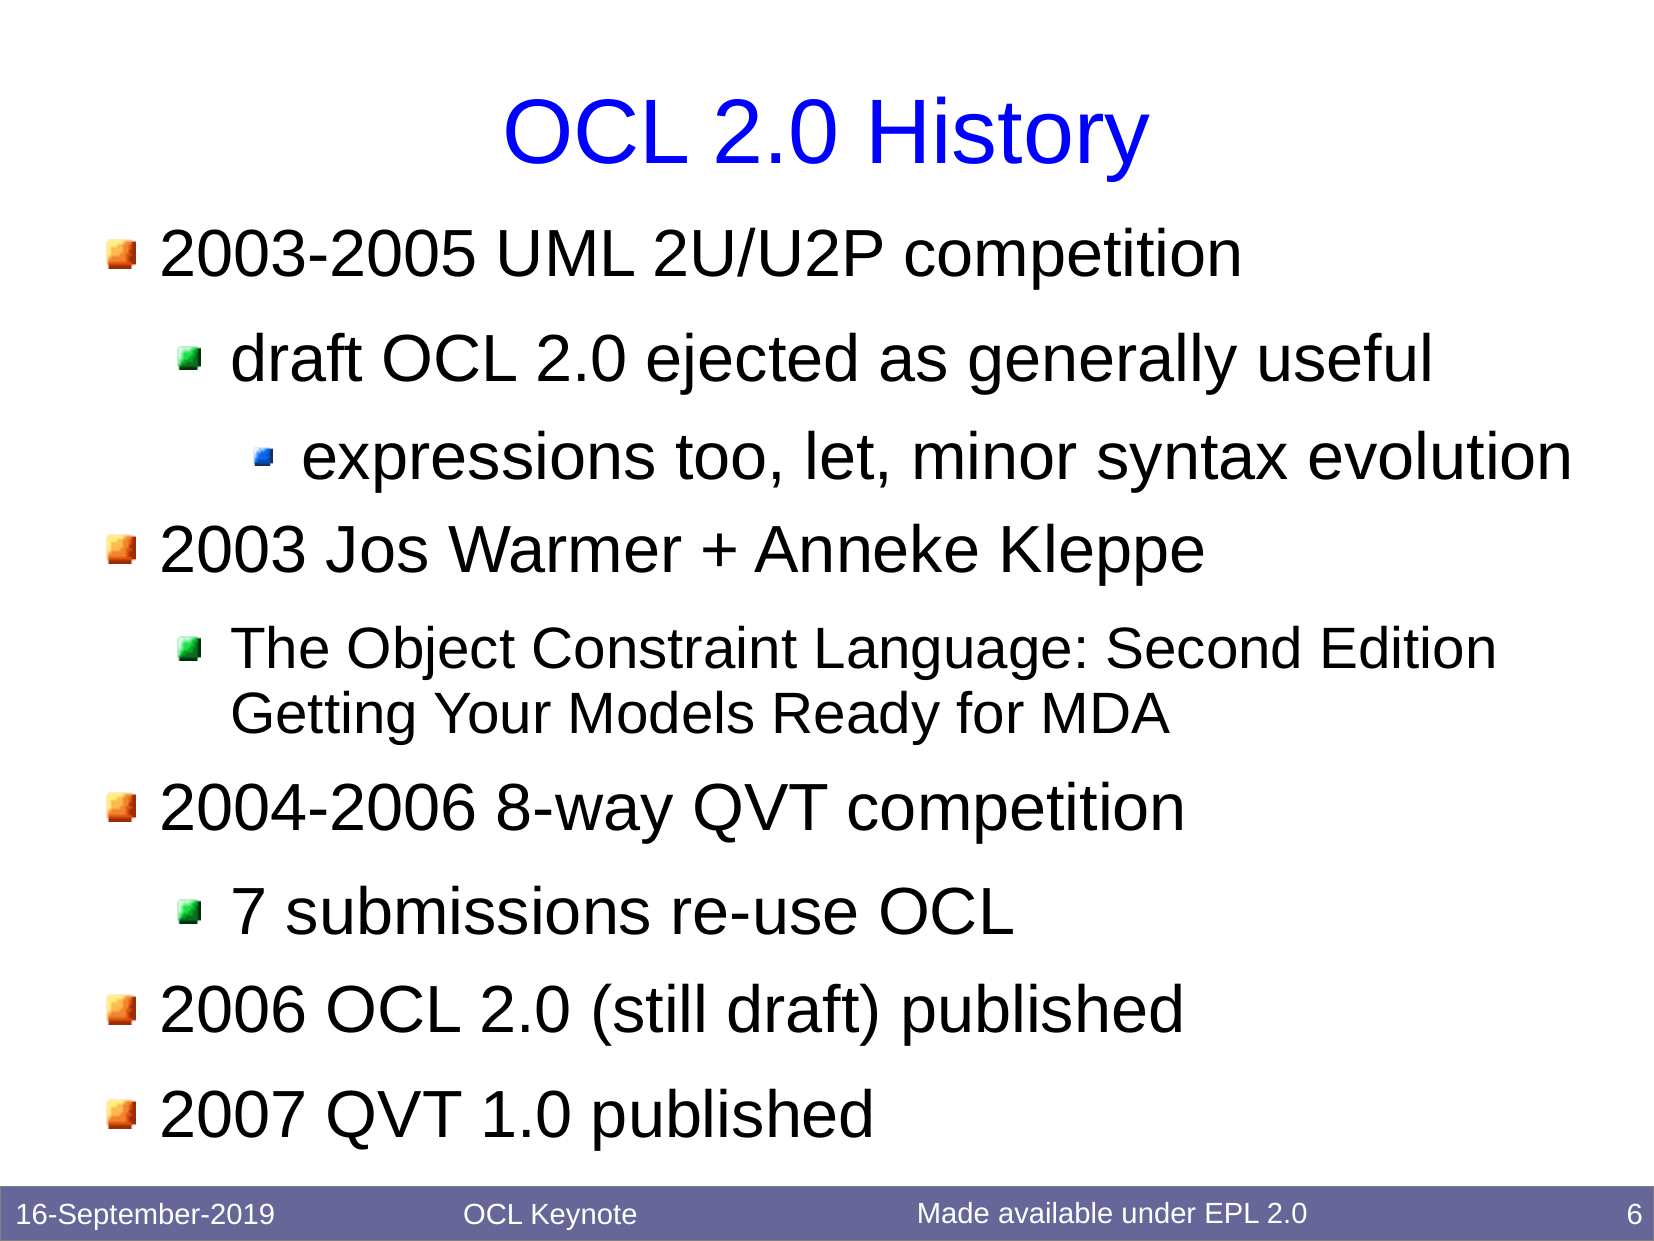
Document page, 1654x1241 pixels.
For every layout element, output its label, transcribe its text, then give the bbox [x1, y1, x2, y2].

list 2003-2005 UML 2U/U2P competition draft OCL 2.0 ejected as generally useful expressions too, let, minor syntax evolution 2003 Jos Warmer + Anneke Kleppe The Object Constraint Language: Second Edition Getting Your Models Ready for MDA 2004-2006 8-way QVT competition 7 submissions re-use OCL 2006 OCL 2.0 (still draft) published 2007 QVT 1.0 published [88, 216, 1615, 1152]
title OCL 2.0 History [82, 49, 1571, 215]
